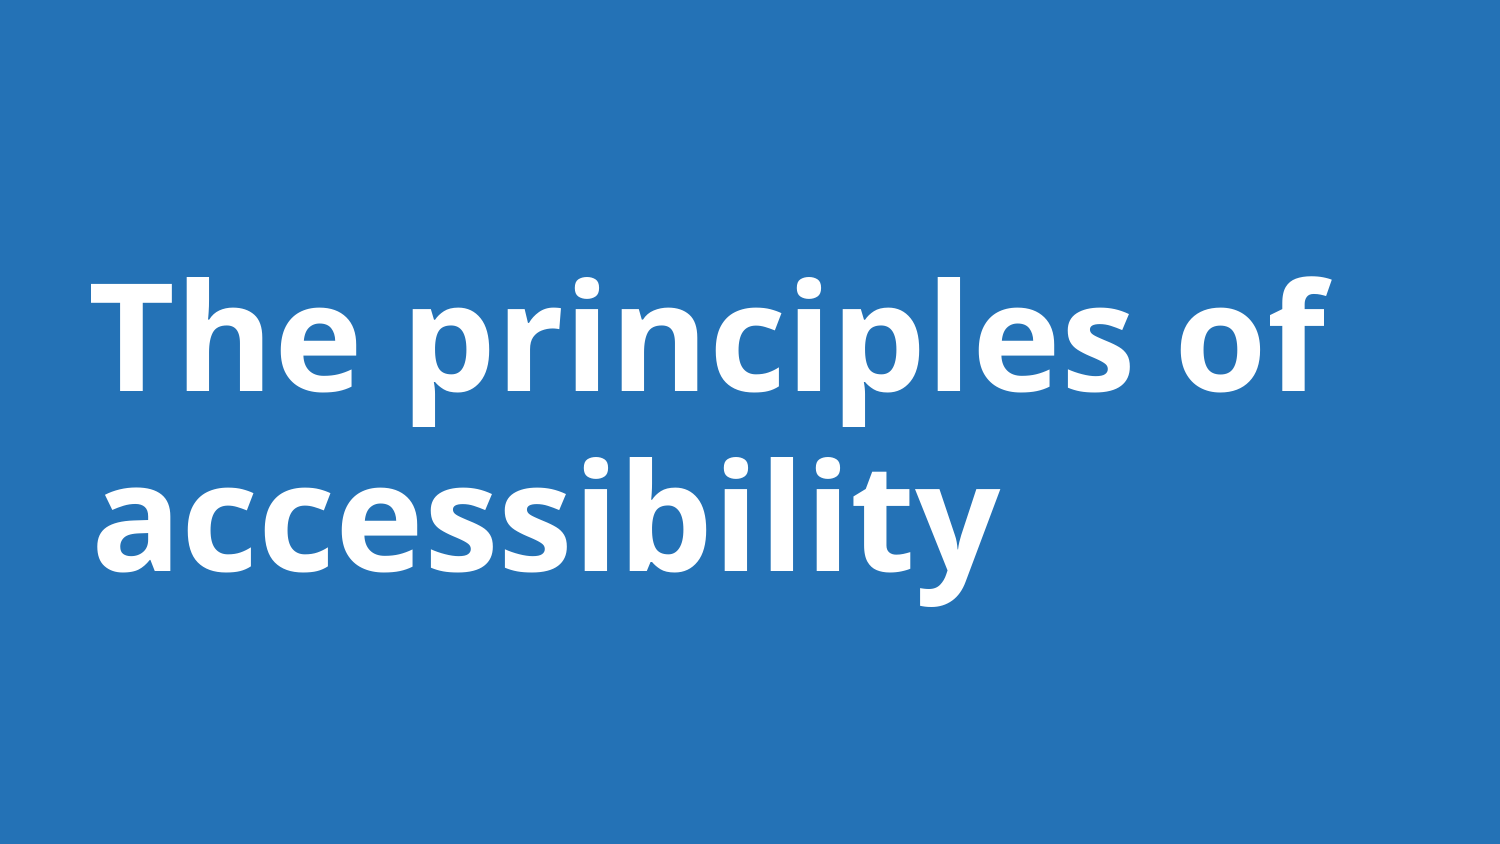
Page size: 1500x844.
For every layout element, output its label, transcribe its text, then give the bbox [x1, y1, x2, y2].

title The principles of accessibility [83, 0, 1417, 844]
